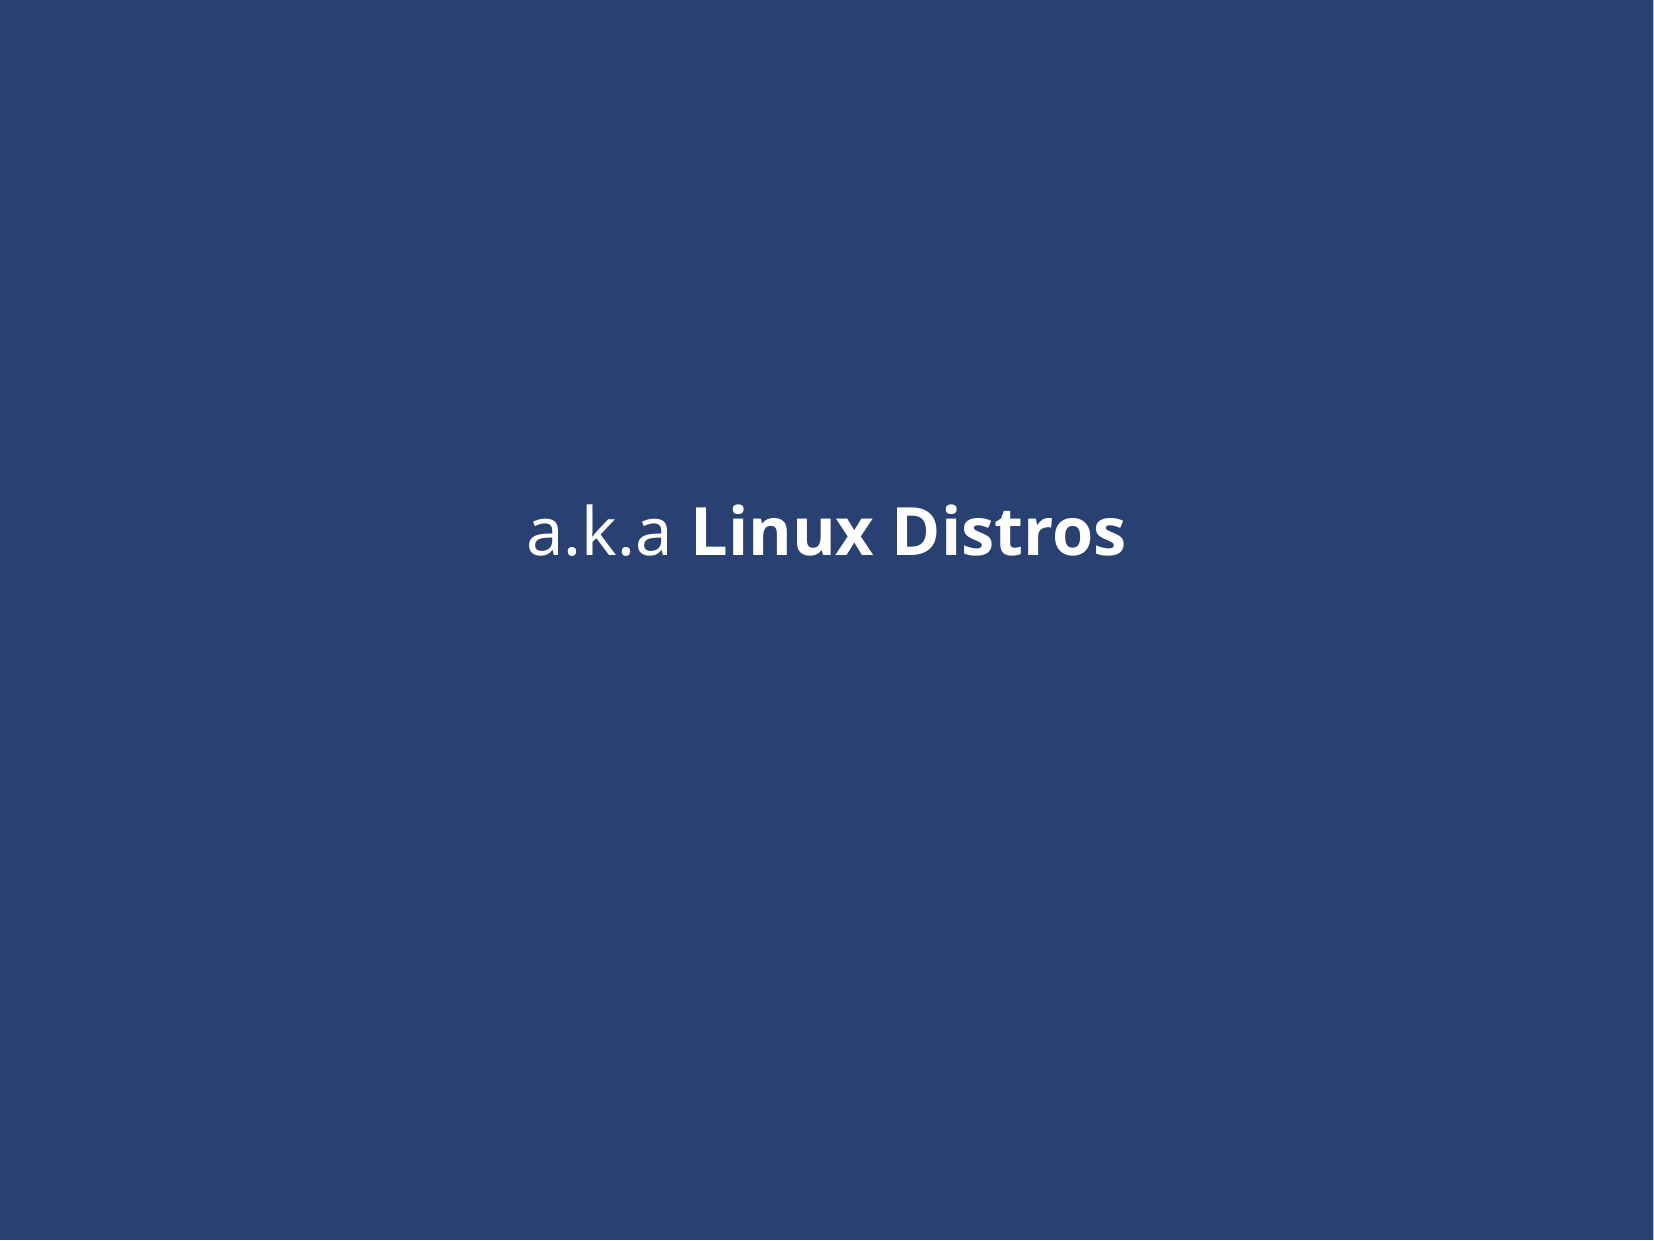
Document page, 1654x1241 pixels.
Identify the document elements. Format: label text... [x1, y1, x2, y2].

subtitle a.k.a Linux Distros [82, 49, 1571, 1109]
